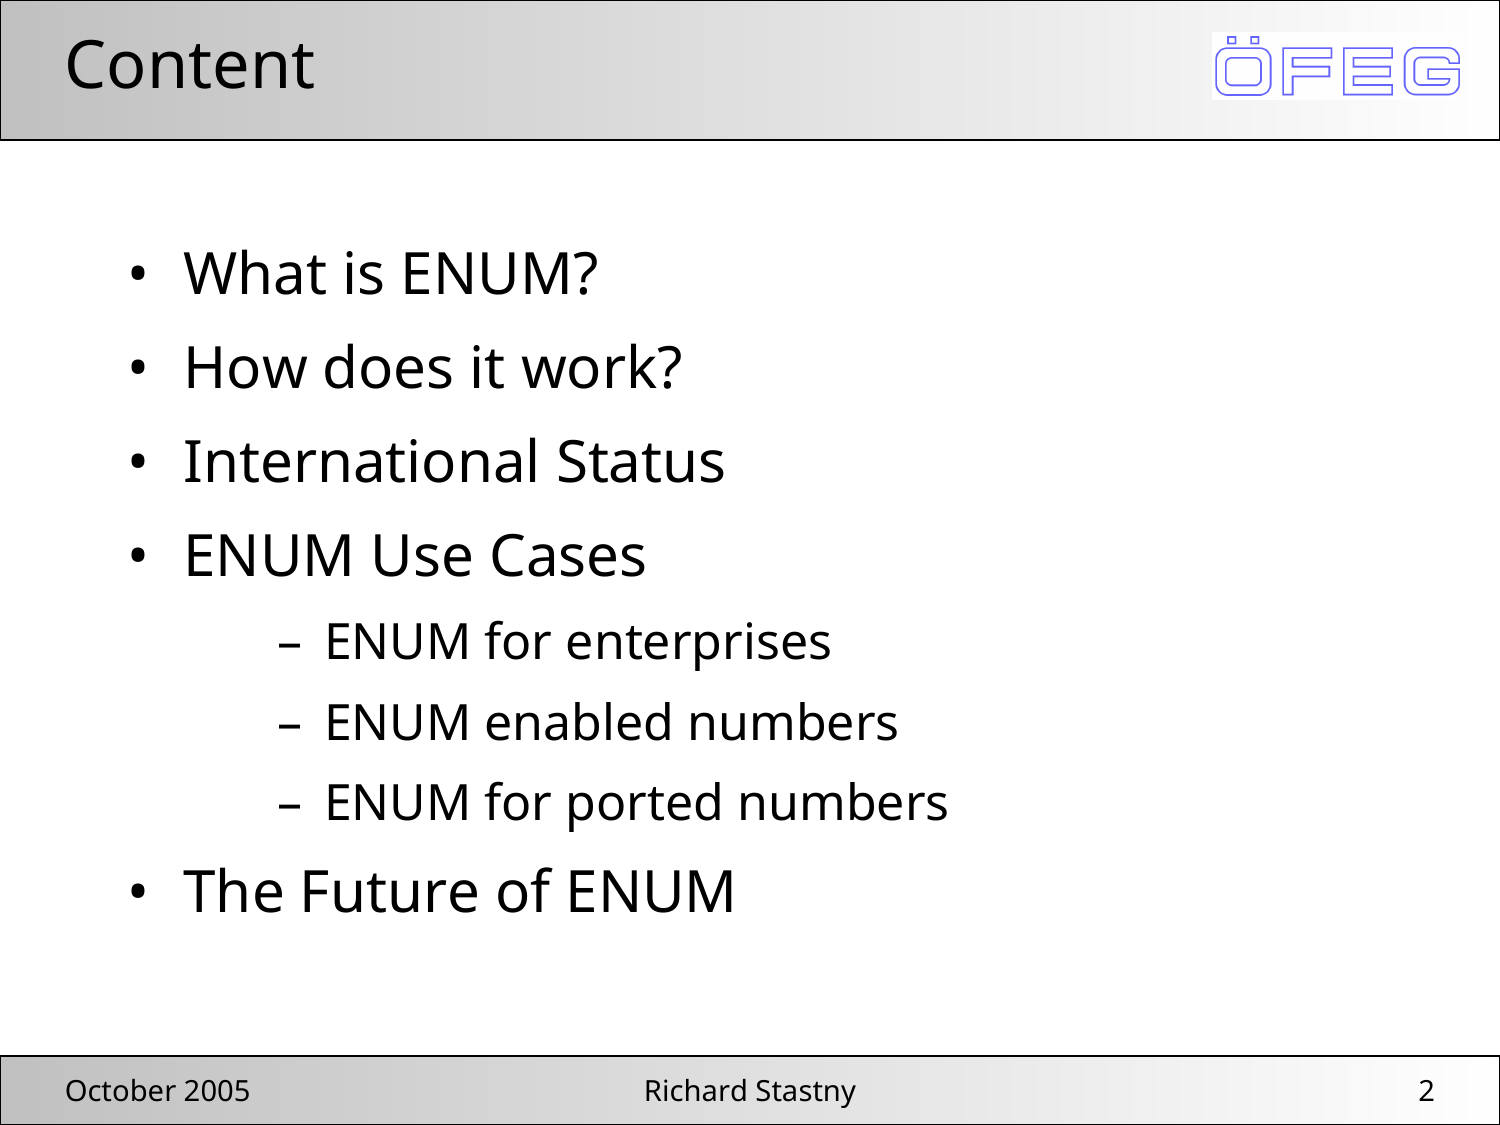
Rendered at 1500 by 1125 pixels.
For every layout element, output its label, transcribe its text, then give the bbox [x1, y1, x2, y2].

list What is ENUM? How does it work? International Status ENUM Use Cases ENUM for enterprises ENUM enabled numbers ENUM for ported numbers The Future of ENUM [112, 224, 1388, 1017]
title Content [50, 14, 1176, 111]
picture [1212, 32, 1463, 100]
